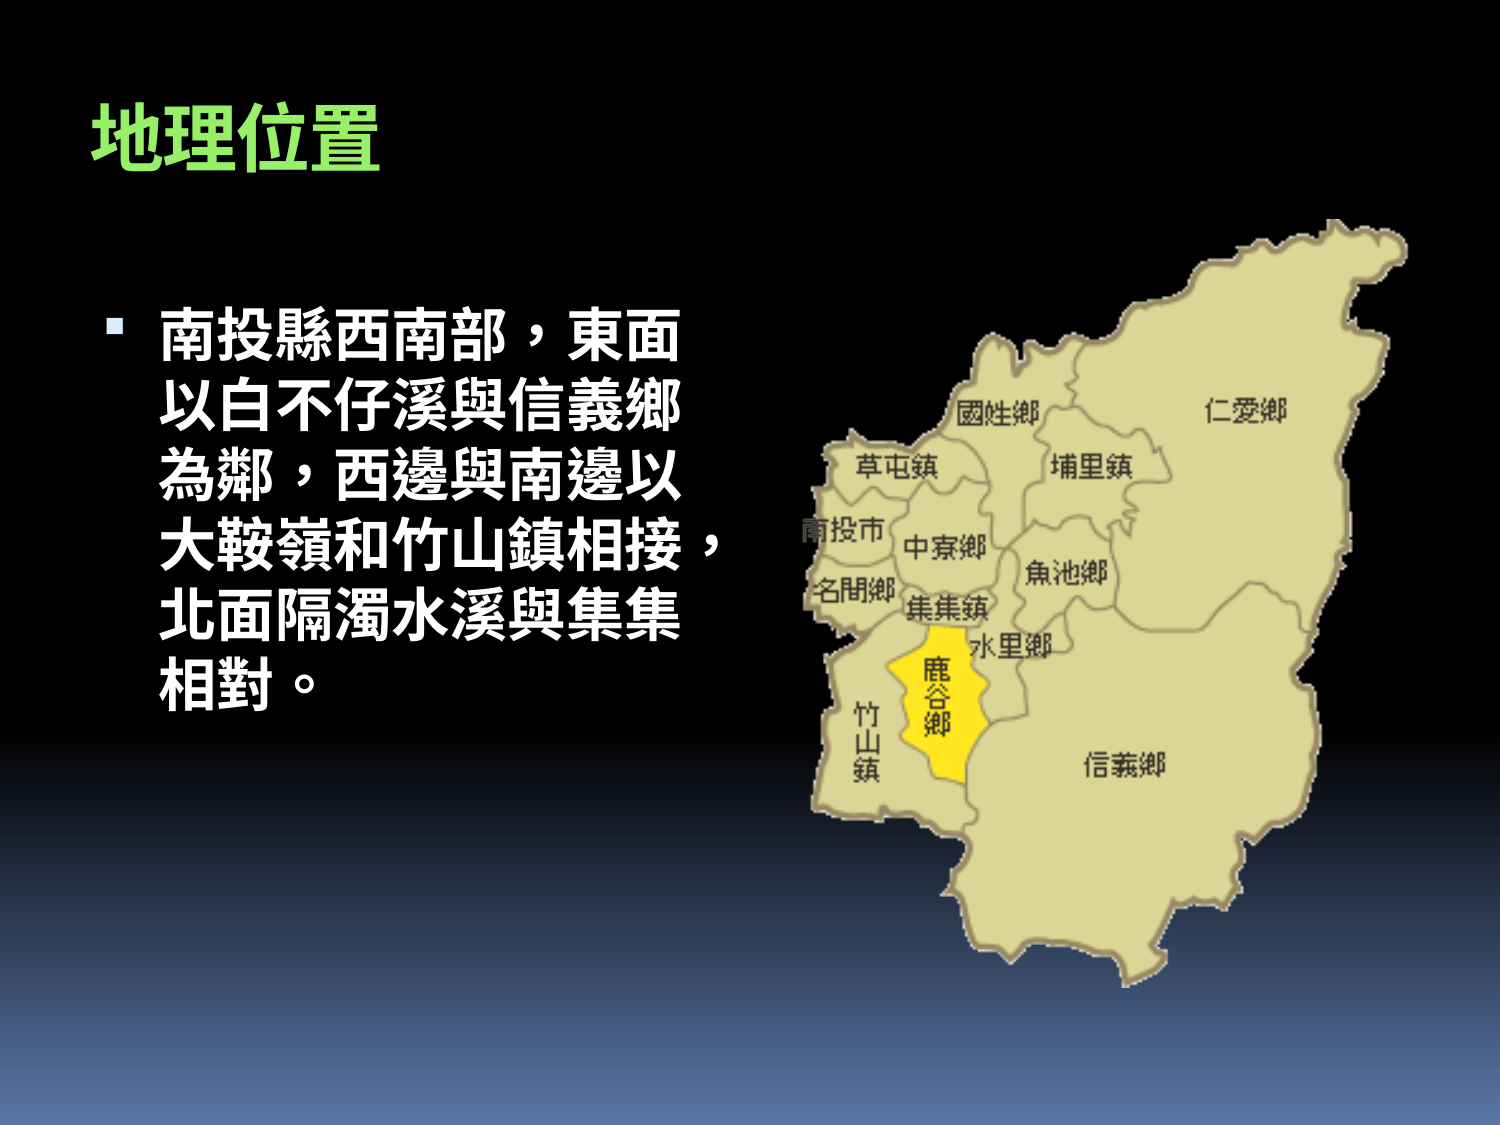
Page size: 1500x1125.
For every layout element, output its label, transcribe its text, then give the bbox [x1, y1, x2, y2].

list 南投縣西南部，東面以白不仔溪與信義鄉為鄰，西邊與南邊以大鞍嶺和竹山鎮相接，北面隔濁水溪與集集相對。 [76, 290, 739, 1033]
title 地理位置 [75, 83, 1425, 234]
picture [703, 219, 1500, 988]
